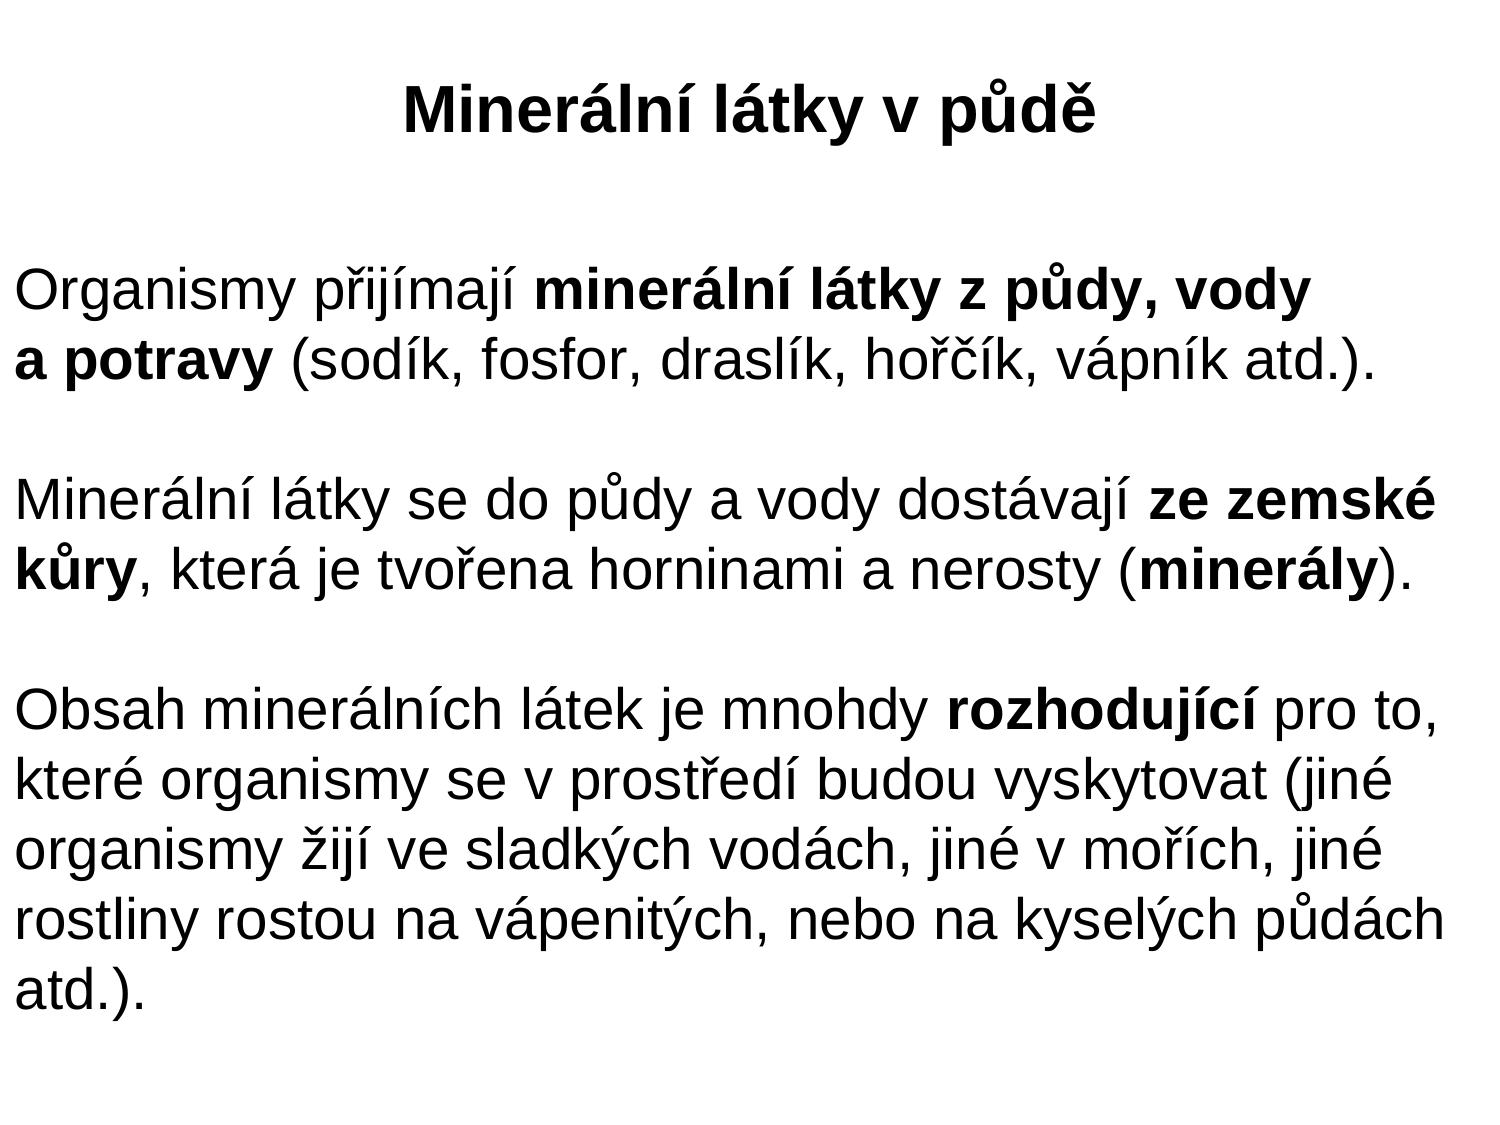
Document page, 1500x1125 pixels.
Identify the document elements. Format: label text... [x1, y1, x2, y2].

text_box Minerální látky v půdě [0, 57, 1500, 154]
text_box Organismy přijímají minerální látky z půdy, vody a potravy (sodík, fosfor, draslík, hořčík, vápník atd.). Minerální látky se do půdy a vody dostávají ze zemské kůry, která je tvořena horninami a nerosty (minerály). Obsah minerálních látek je mnohdy rozhodující pro to, které organismy se v prostředí budou vyskytovat (jiné organismy žijí ve sladkých vodách, jiné v mořích, jiné rostliny rostou na vápenitých, nebo na kyselých půdách atd.). [0, 243, 1500, 1029]
